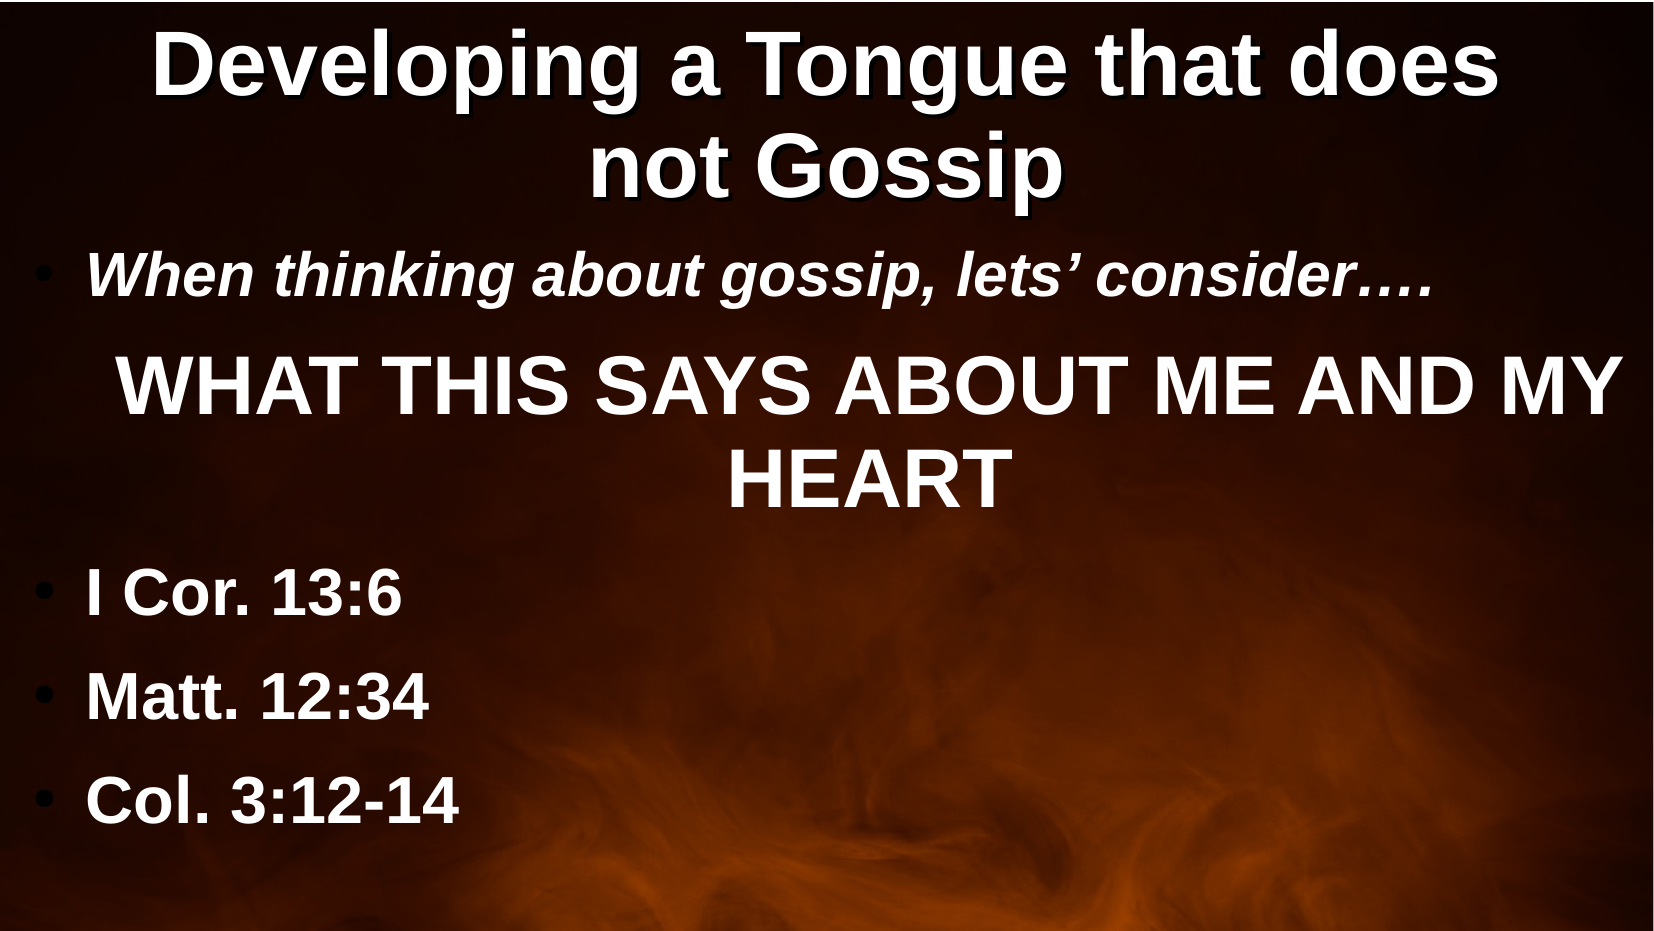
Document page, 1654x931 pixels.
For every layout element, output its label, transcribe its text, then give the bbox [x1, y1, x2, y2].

picture [0, 2, 1654, 931]
list When thinking about gossip, lets’ consider…. WHAT THIS SAYS ABOUT ME AND MY HEART I Cor. 13:6 Matt. 12:34 Col. 3:12-14 [15, 240, 1654, 931]
title Developing a Tongue that does not Gossip [82, 12, 1571, 218]
